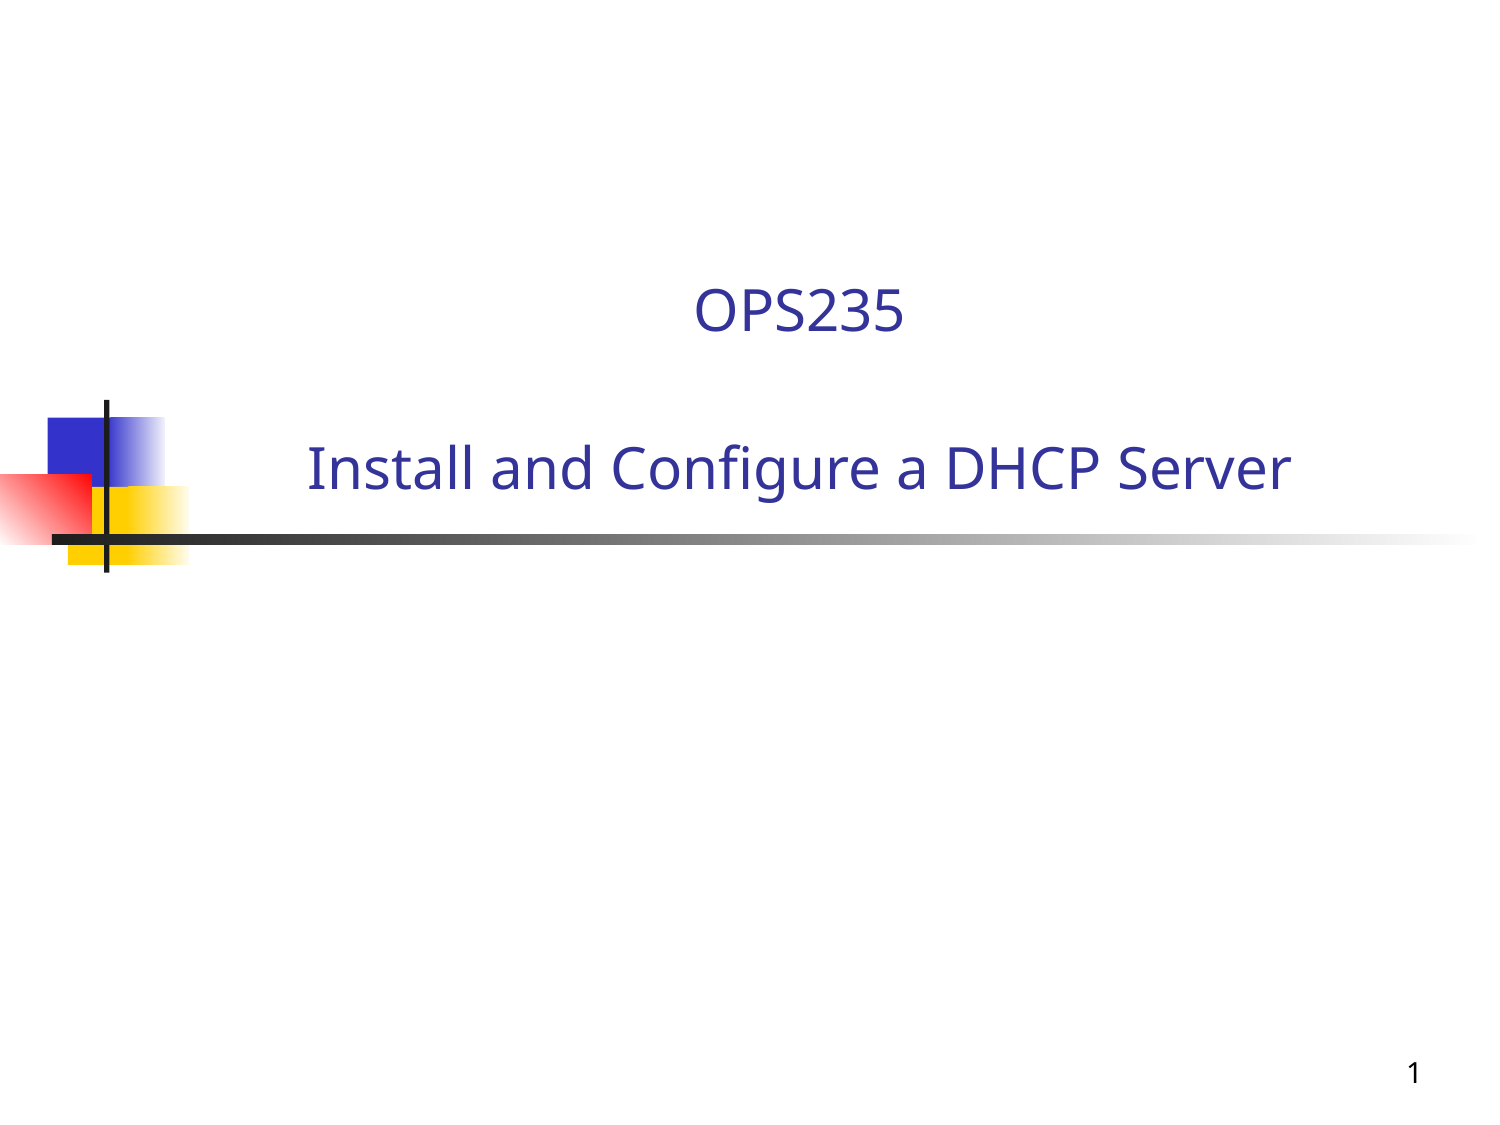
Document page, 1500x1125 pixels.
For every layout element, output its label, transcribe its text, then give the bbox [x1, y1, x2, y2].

title OPS235 Install and Configure a DHCP Server [162, 259, 1438, 515]
